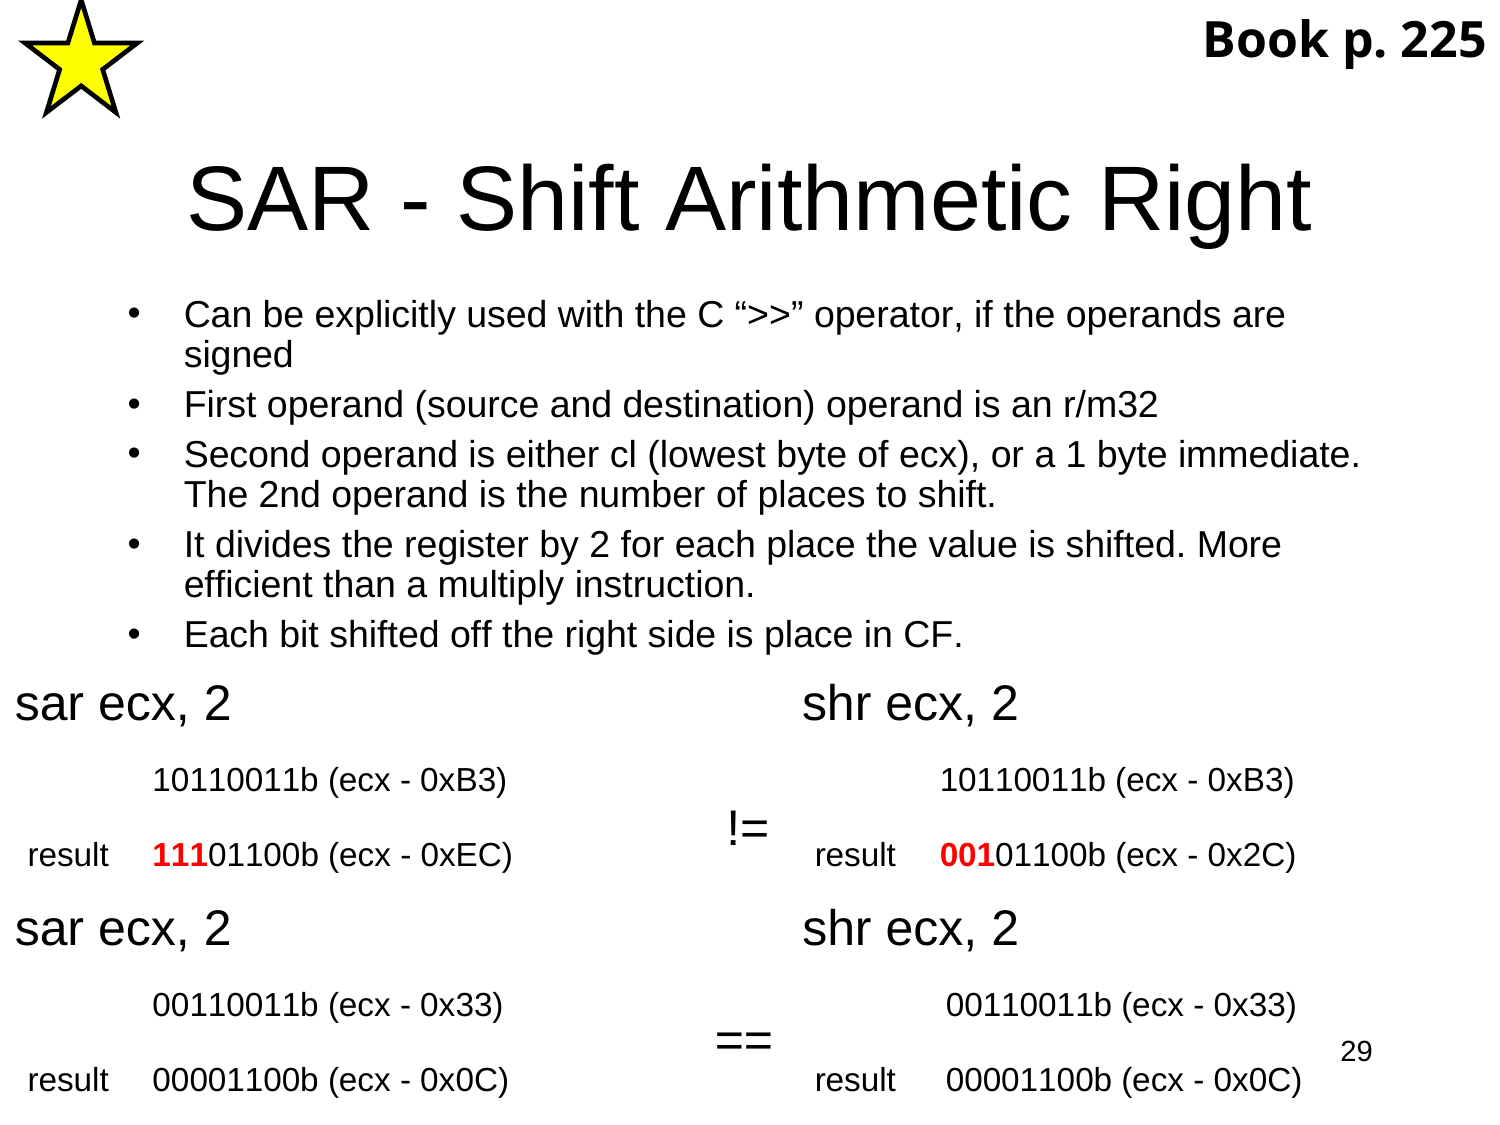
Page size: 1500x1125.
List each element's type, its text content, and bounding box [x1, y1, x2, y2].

text_box [24, 0, 138, 113]
text_box <number> [1337, 1025, 1388, 1101]
table_header 00110011b (ecx - 0x33) [931, 975, 1337, 1050]
table_cell result [800, 1050, 931, 1112]
text_box != [711, 787, 785, 863]
table_cell 00101100b (ecx - 0x2C) [925, 825, 1487, 887]
table_cell 11101100b (ecx - 0xEC) [138, 825, 700, 887]
text_box sar ecx, 2 [0, 662, 247, 738]
table_header [13, 750, 138, 825]
table_header 10110011b (ecx - 0xB3) [138, 750, 700, 825]
table_cell result [800, 825, 925, 887]
table_header [800, 975, 931, 1050]
table_header 10110011b (ecx - 0xB3) [925, 750, 1487, 825]
table_cell 00001100b (ecx - 0x0C) [931, 1050, 1337, 1112]
table_header 00110011b (ecx - 0x33) [138, 975, 700, 1050]
title SAR - Shift Arithmetic Right [112, 99, 1388, 287]
table_header [800, 750, 925, 825]
table_cell result [13, 825, 138, 887]
table_cell 00001100b (ecx - 0x0C) [138, 1050, 700, 1112]
list Can be explicitly used with the C “>>” operator, if the operands are signed First operand (source and destination) operand is an r/m32 Second operand is either cl (lowest byte of ecx), or a 1 byte immediate. The 2nd operand is the number of places to shift. It divides the register by 2 for each place the value is shifted. More efficient than a multiply instruction. Each bit shifted off the right side is place in CF. [112, 287, 1388, 664]
text_box Book p. 225 [1187, 0, 1500, 76]
table_cell result [13, 1050, 138, 1112]
text_box shr ecx, 2 [787, 662, 1034, 738]
text_box == [700, 999, 789, 1076]
text_box shr ecx, 2 [787, 887, 1035, 963]
table_header [13, 975, 138, 1050]
text_box sar ecx, 2 [0, 887, 247, 963]
